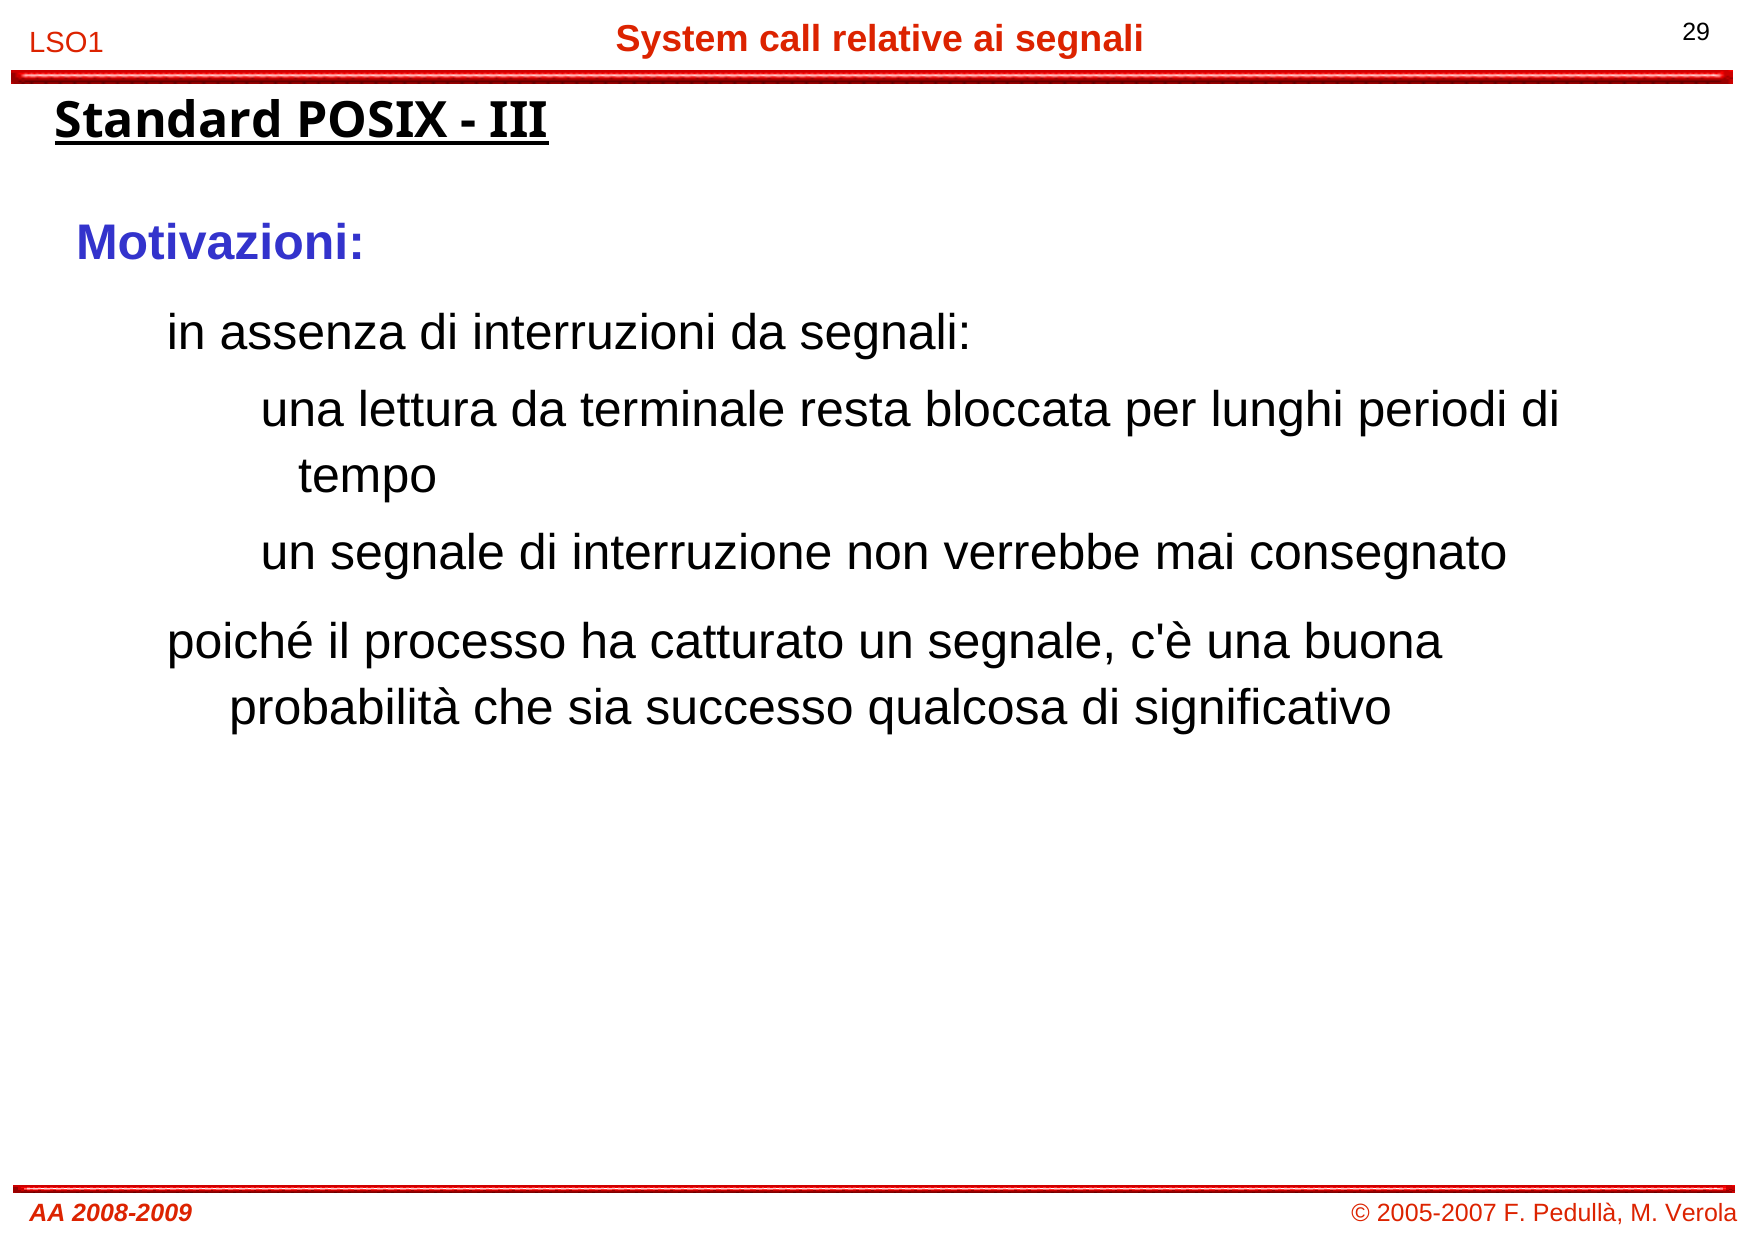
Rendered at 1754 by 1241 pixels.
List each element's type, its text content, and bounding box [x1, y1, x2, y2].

picture [13, 1185, 1735, 1193]
title Standard POSIX - III [40, 72, 1714, 168]
picture [11, 70, 1733, 84]
list Motivazioni: in assenza di interruzioni da segnali: una lettura da terminale resta bloccata per lunghi periodi di tempo un segnale di interruzione non verrebbe mai consegnato poiché il processo ha catturato un segnale, c'è una buona probabilità che sia successo qualcosa di significativo [58, 206, 1696, 835]
